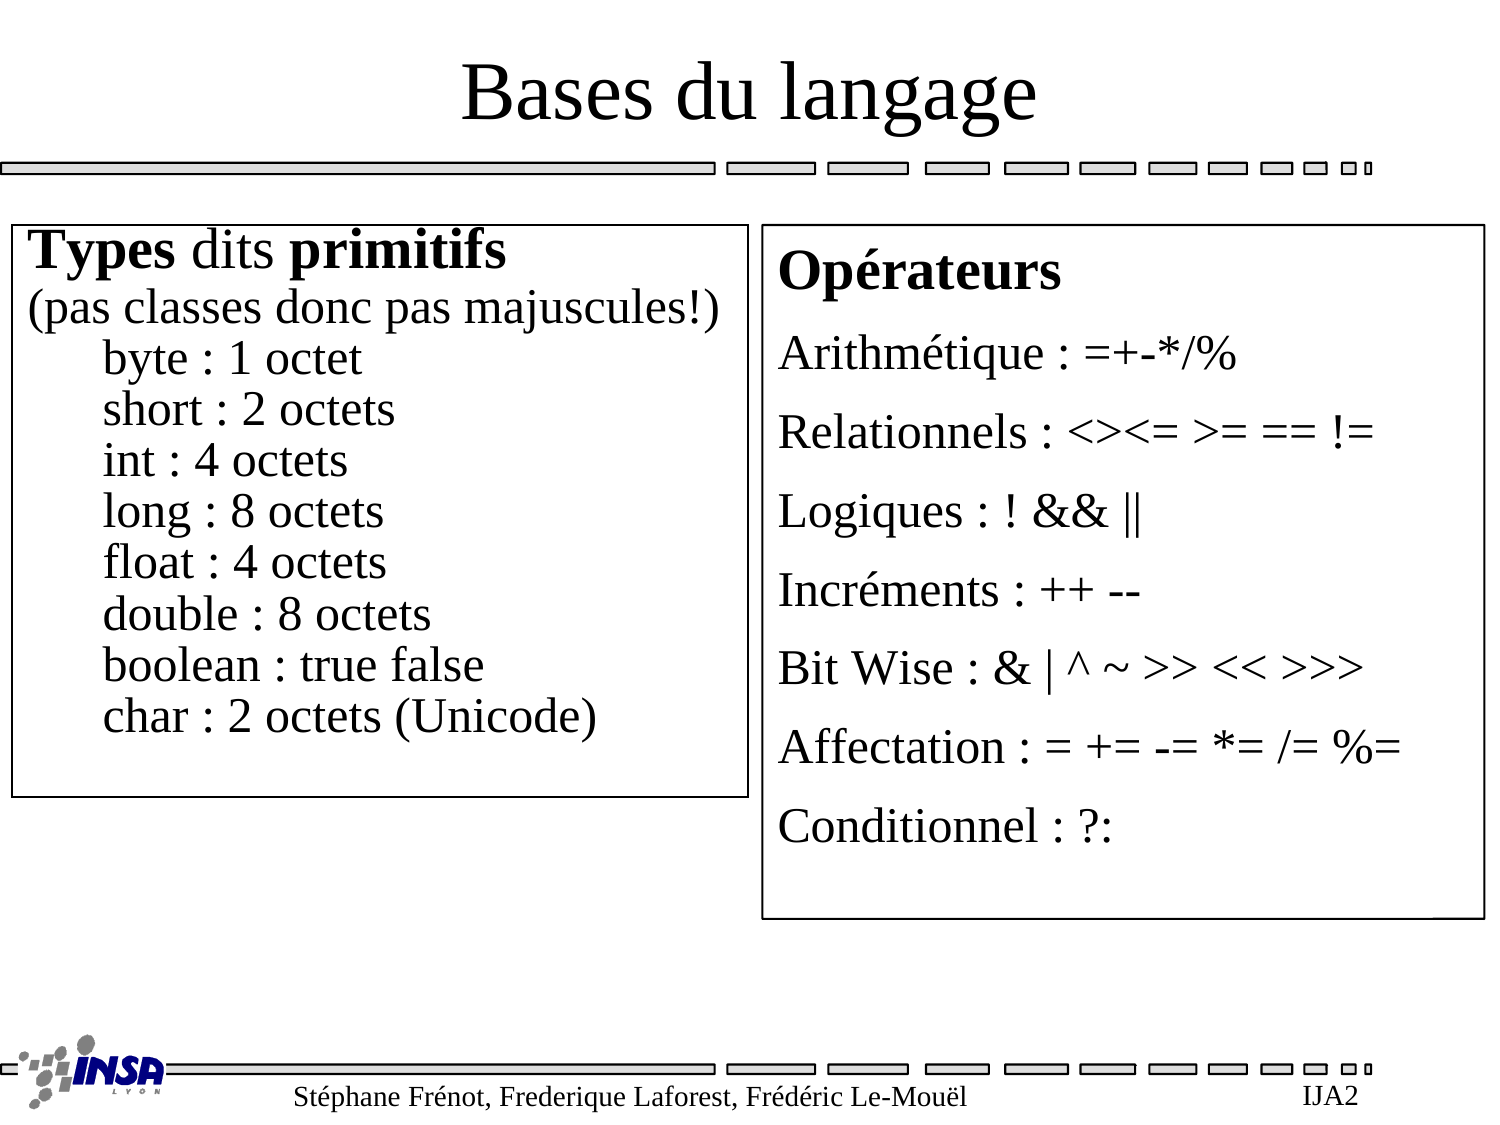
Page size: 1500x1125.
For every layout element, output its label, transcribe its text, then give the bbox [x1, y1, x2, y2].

list Types dits primitifs (pas classes donc pas majuscules!) byte : 1 octet short : 2 octets int : 4 octets long : 8 octets float : 4 octets double : 8 octets boolean : true false char : 2 octets (Unicode) [12, 224, 748, 797]
text_box Opérateurs Arithmétique : =+-*/% Relationnels : <><= >= == != Logiques : ! && || Incréments : ++ -- Bit Wise : & | ^ ~ >> << >>> Affectation : = += -= *= /= %= Conditionnel : ?: [762, 224, 1485, 861]
title Bases du langage [112, 0, 1388, 188]
